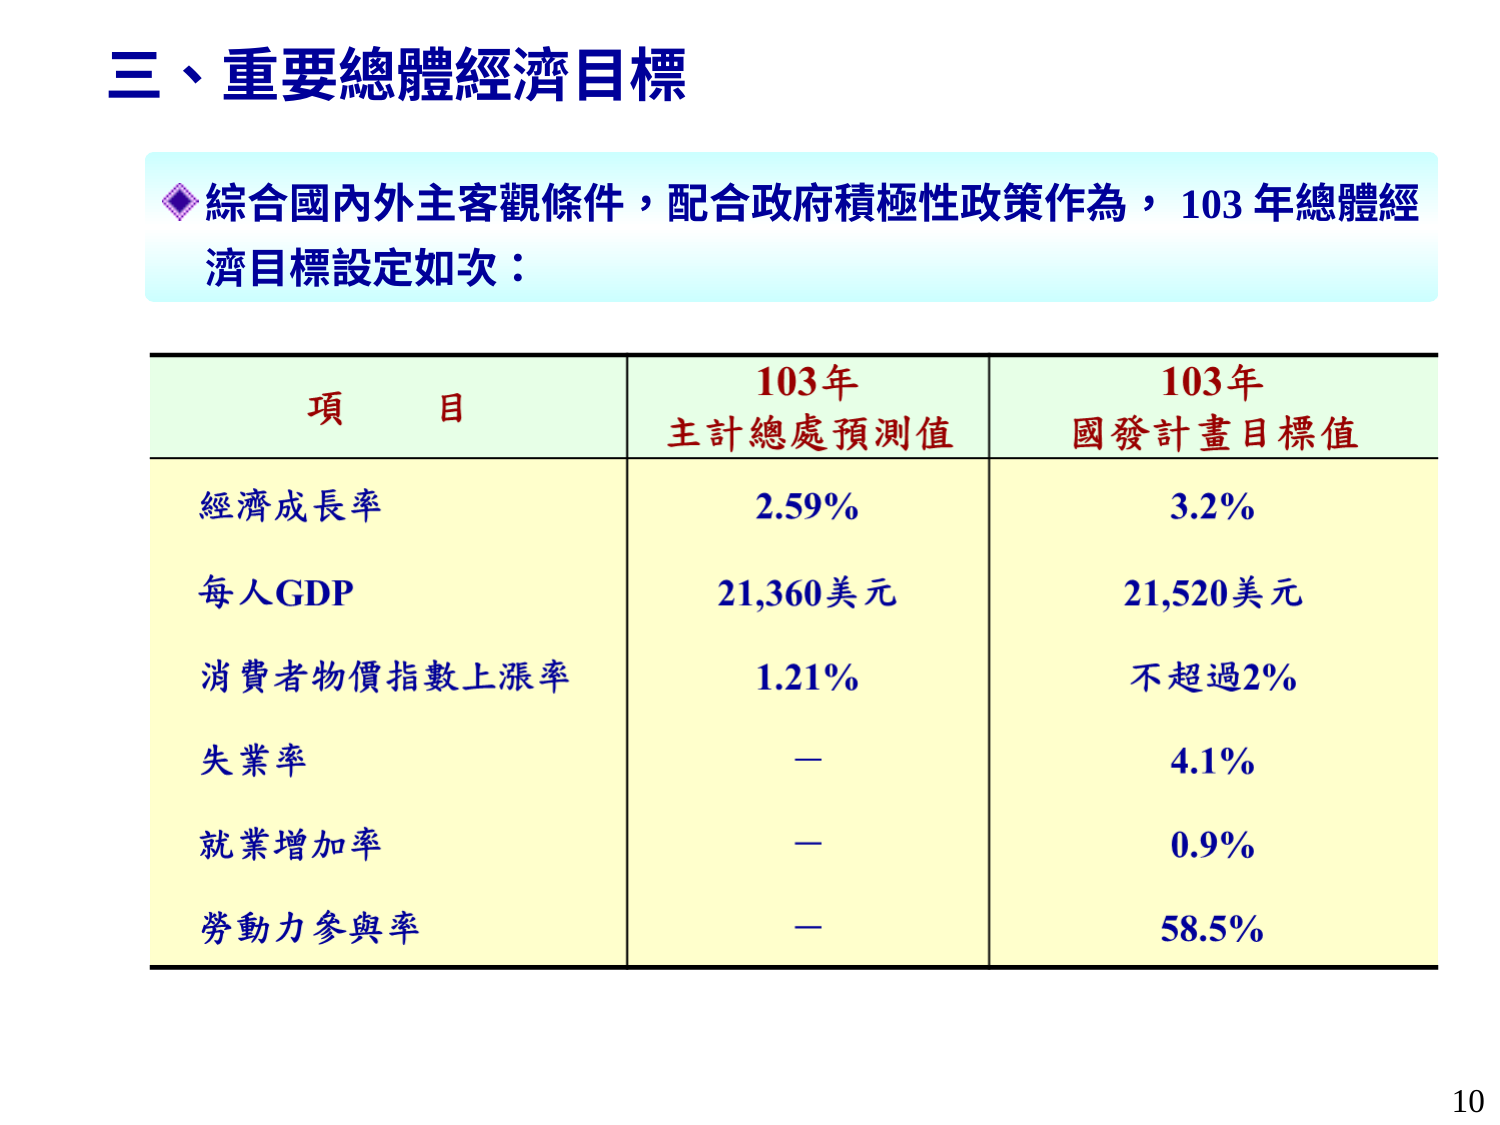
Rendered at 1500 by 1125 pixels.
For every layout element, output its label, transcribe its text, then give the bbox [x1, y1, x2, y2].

text_box <編號> [1149, 1060, 1500, 1125]
picture [162, 183, 199, 221]
text_box 綜合國內外主客觀條件，配合政府積極性政策作為，103年總體經濟目標設定如次： [144, 151, 1439, 303]
text_box 三、重要總體經濟目標 [53, 38, 715, 117]
picture [149, 342, 1439, 974]
